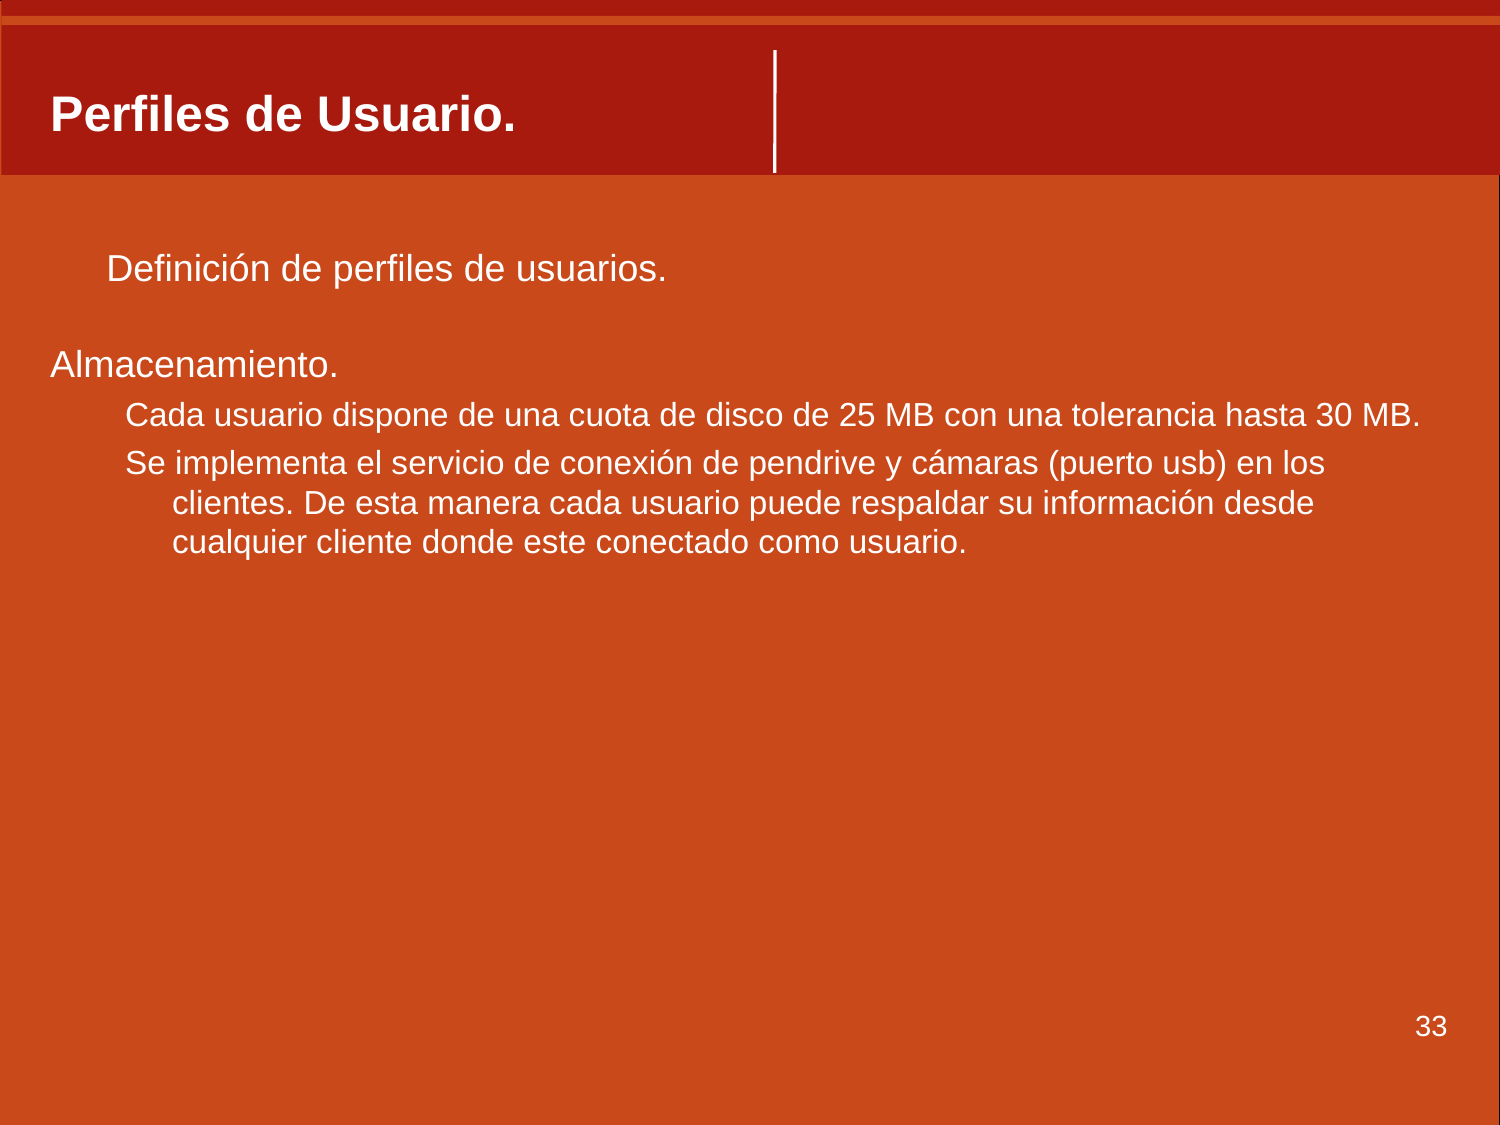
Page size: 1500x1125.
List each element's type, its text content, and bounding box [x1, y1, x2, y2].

title Perfiles de Usuario. [50, 60, 751, 164]
list Definición de perfiles de usuarios. Almacenamiento. Cada usuario dispone de una cuota de disco de 25 MB con una tolerancia hasta 30 MB. Se implementa el servicio de conexión de pendrive y cámaras (puerto usb) en los clientes. De esta manera cada usuario puede respaldar su información desde cualquier cliente donde este conectado como usuario. [50, 200, 1450, 988]
